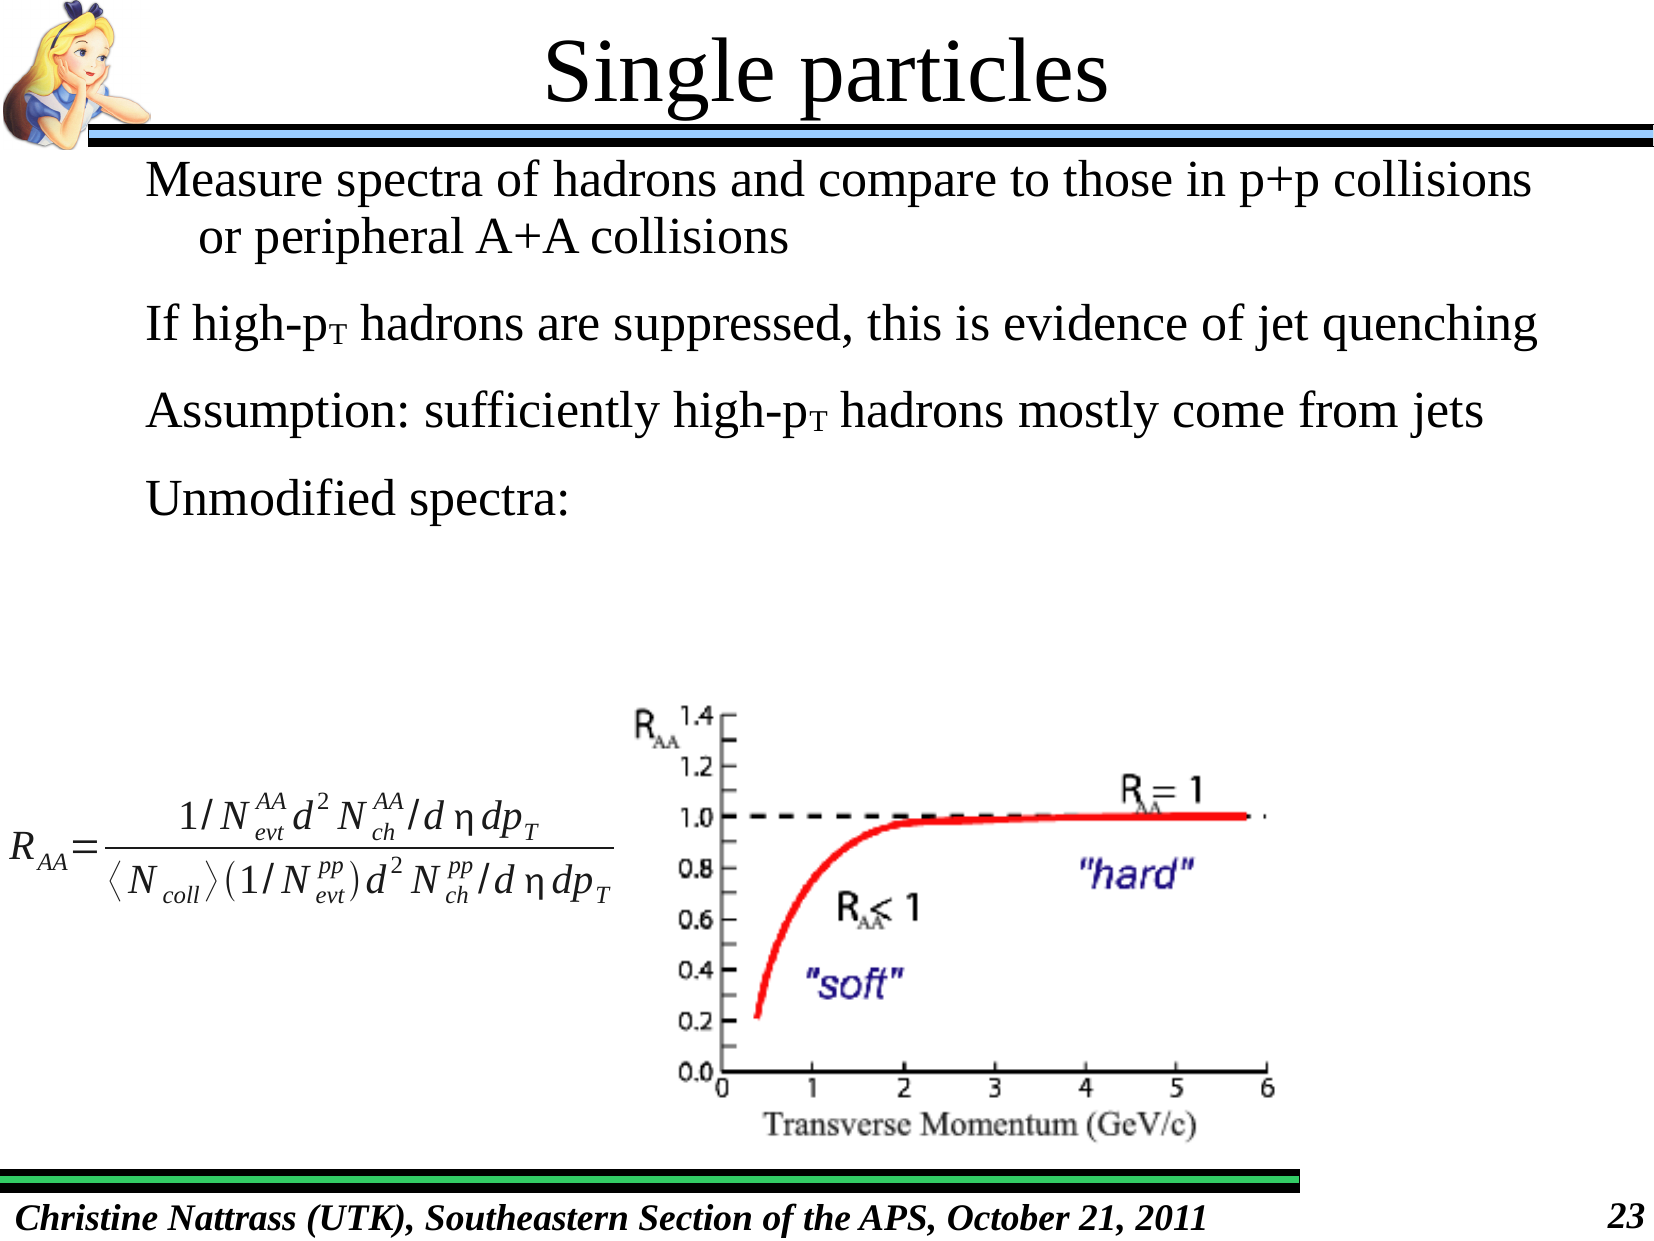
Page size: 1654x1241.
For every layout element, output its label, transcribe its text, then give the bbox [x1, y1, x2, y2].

chart [0, 787, 623, 909]
picture [633, 700, 1277, 1151]
list Measure spectra of hadrons and compare to those in p+p collisions or peripheral A+A collisions If high-pT hadrons are suppressed, this is evidence of jet quenching Assumption: sufficiently high-pT hadrons mostly come from jets Unmodified spectra: [127, 150, 1553, 859]
picture [3, 0, 151, 150]
title Single particles [82, 19, 1571, 122]
